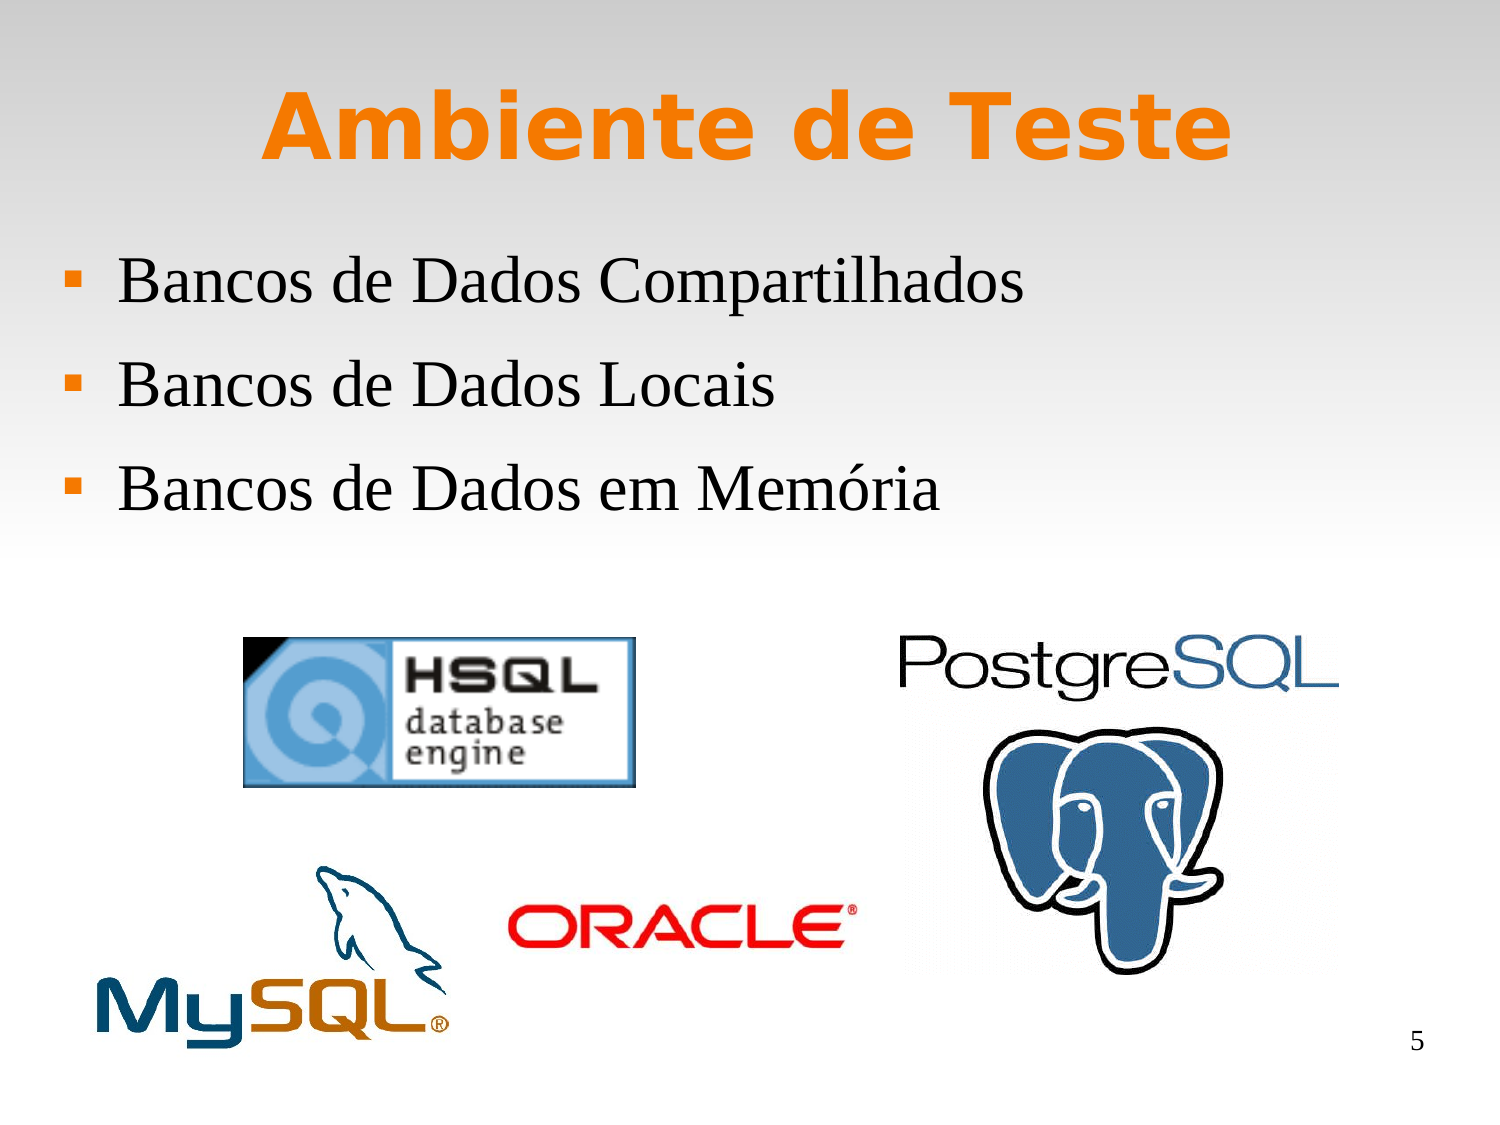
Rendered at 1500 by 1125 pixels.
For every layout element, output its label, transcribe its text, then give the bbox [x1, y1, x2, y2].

picture [90, 824, 451, 1088]
picture [900, 627, 1339, 976]
picture [243, 637, 636, 788]
title Ambiente de Teste [29, 30, 1469, 225]
list Bancos de Dados Compartilhados Bancos de Dados Locais Bancos de Dados em Memória [29, 243, 1469, 1087]
